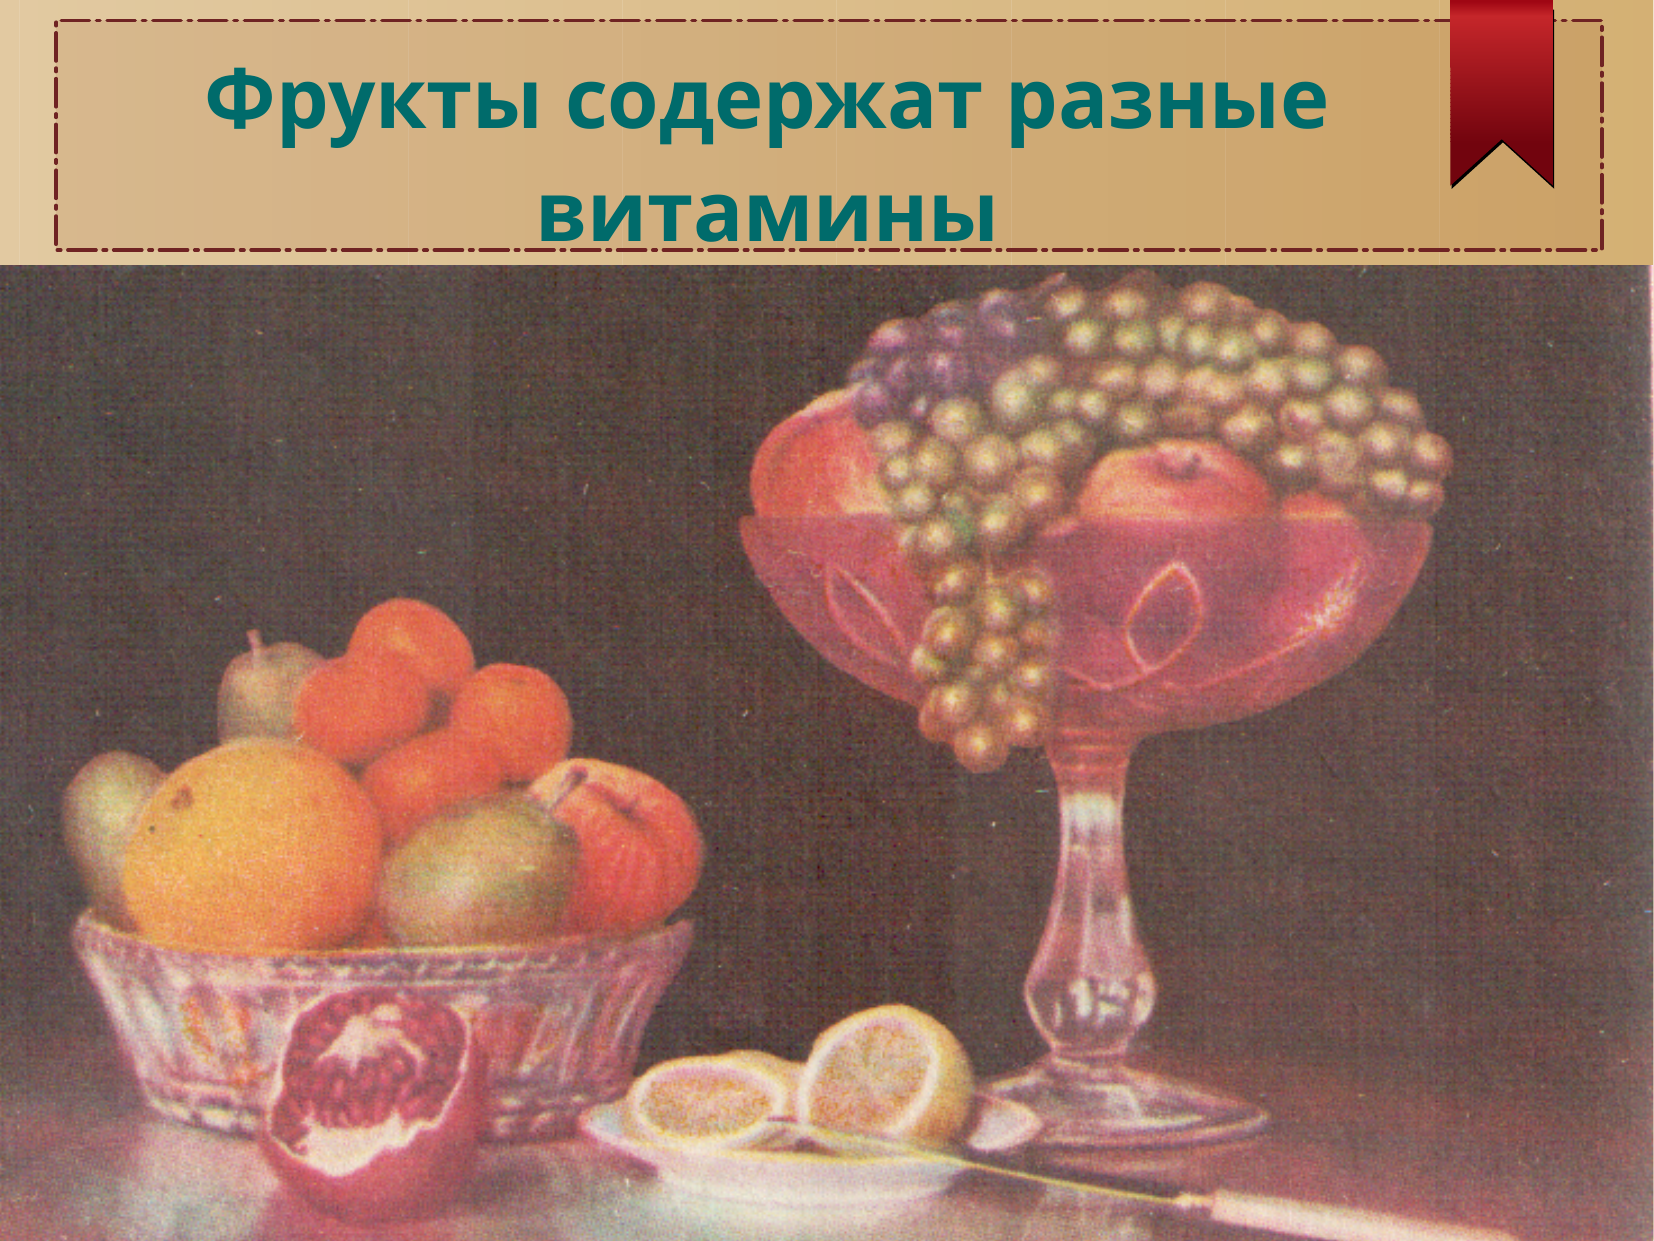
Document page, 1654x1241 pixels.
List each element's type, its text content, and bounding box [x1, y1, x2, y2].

title Фрукты содержат разные витамины [82, 36, 1453, 265]
picture [0, 265, 1654, 1241]
